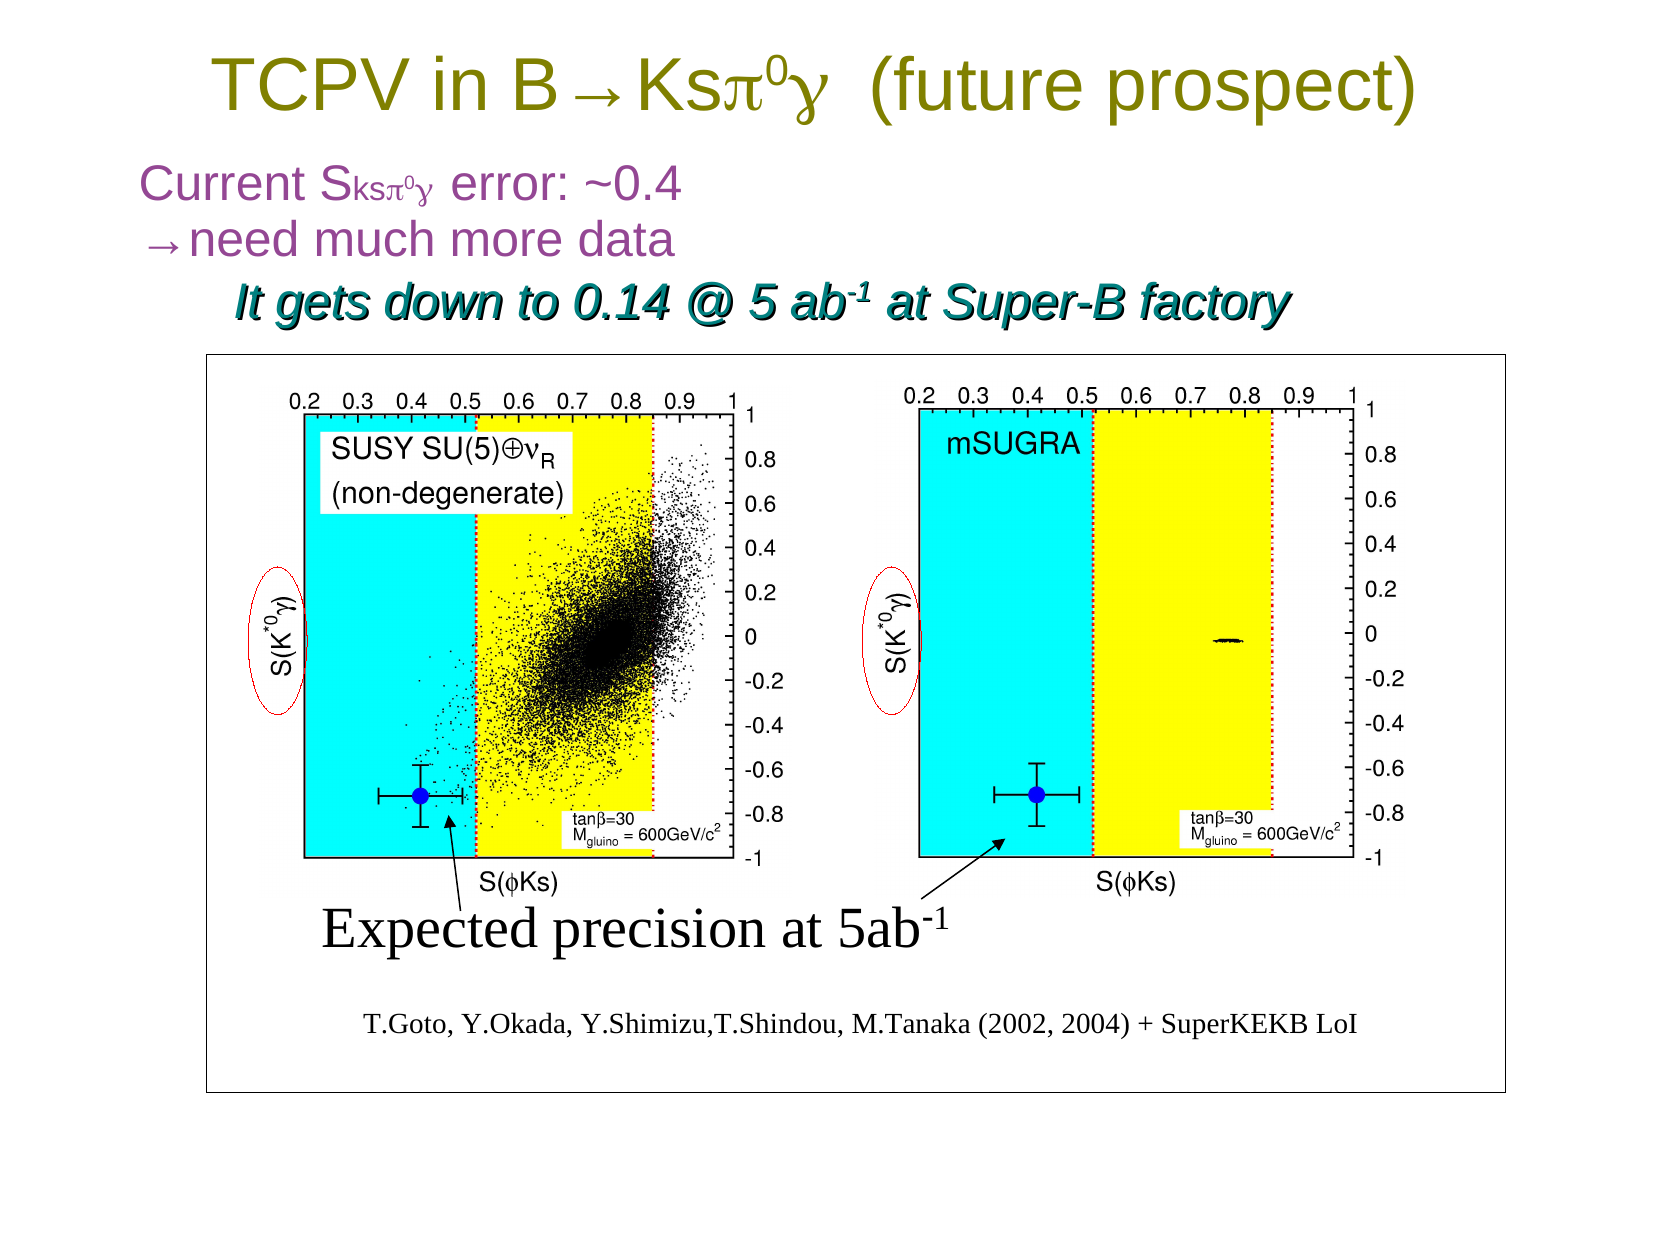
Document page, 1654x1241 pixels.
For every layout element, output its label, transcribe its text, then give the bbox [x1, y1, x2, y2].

text_box Expected precision at 5ab [306, 887, 966, 968]
text_box Current Sksp0g error: ~0.4 →need much more data [123, 147, 680, 274]
text_box It gets down to 0.14 @ 5 ab-1 at Super-B factory [218, 265, 1281, 339]
picture [259, 385, 792, 898]
picture [874, 379, 1406, 898]
title TCPV in B→Ksp0g (future prospect) [123, 19, 1506, 149]
text_box T.Goto, Y.Okada, Y.Shimizu,T.Shindou, M.Tanaka (2002, 2004) + SuperKEKB LoI [348, 999, 1377, 1048]
